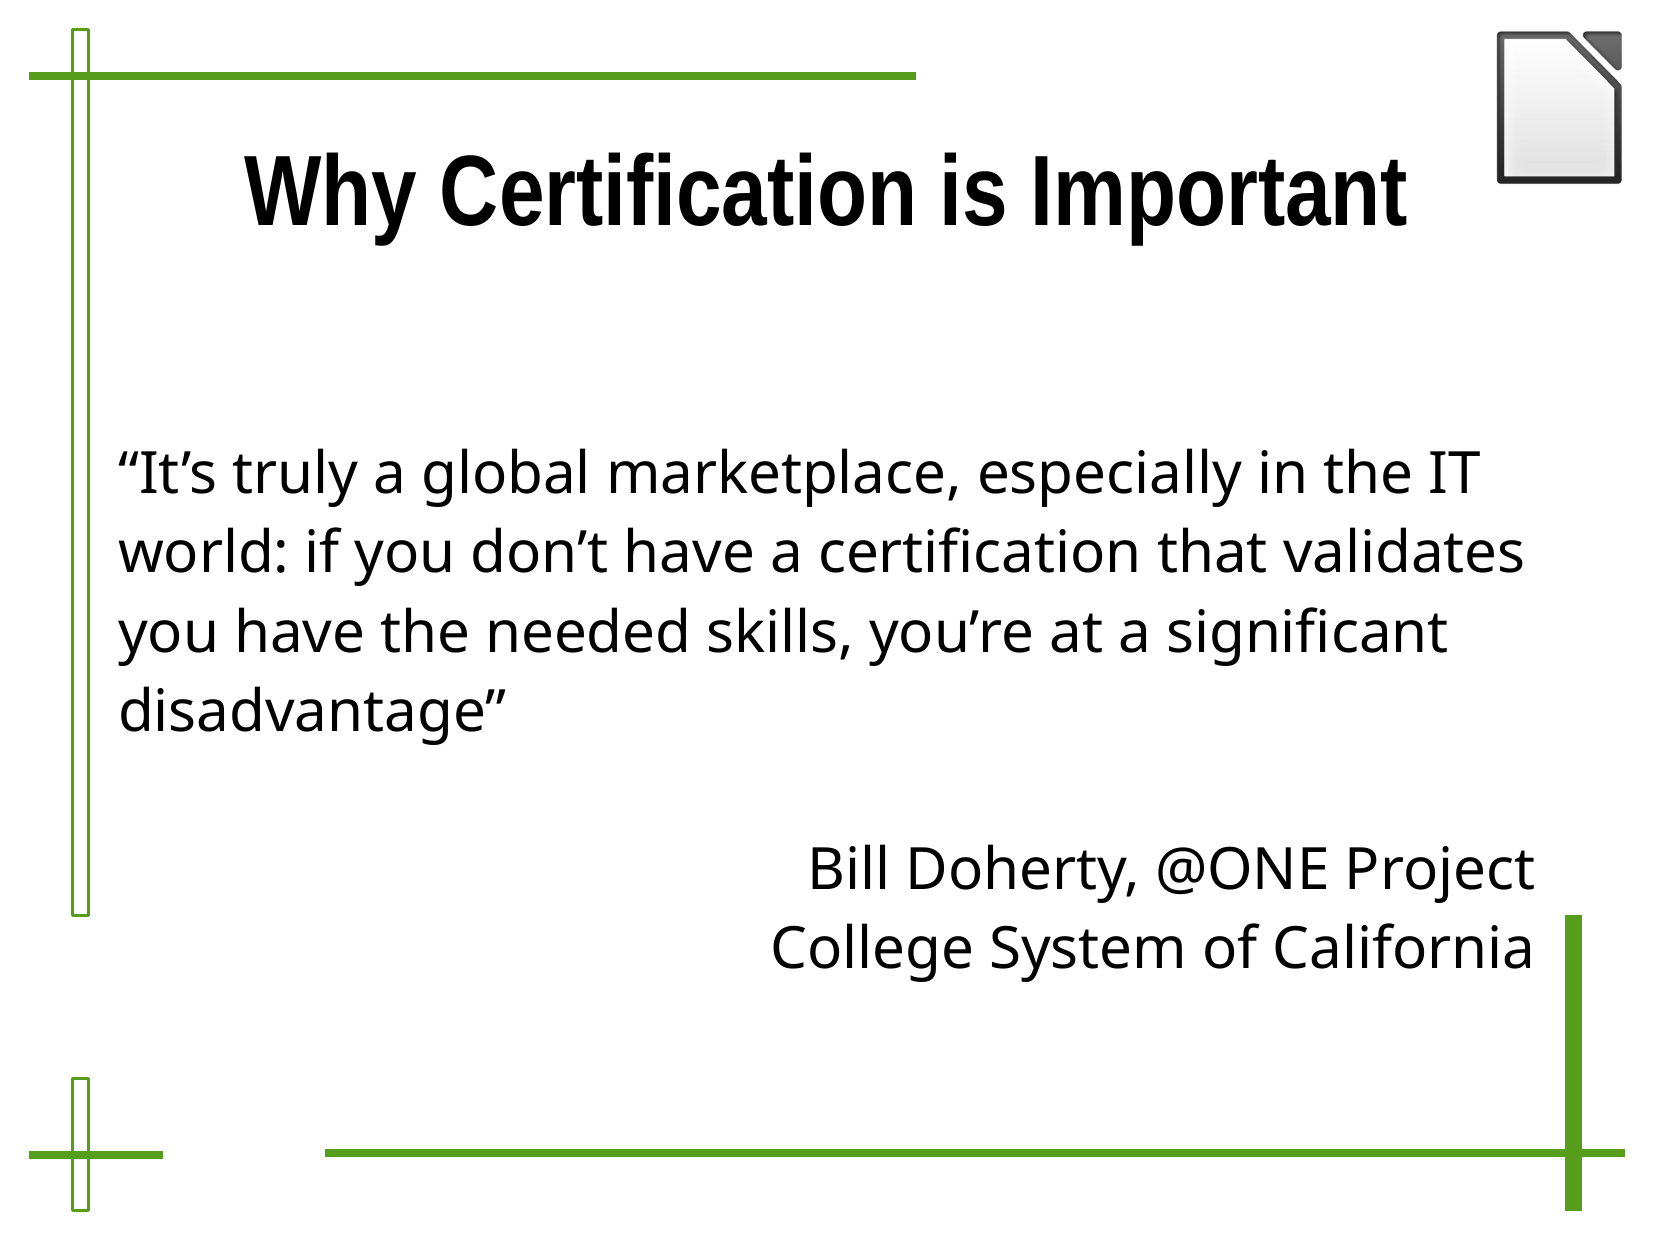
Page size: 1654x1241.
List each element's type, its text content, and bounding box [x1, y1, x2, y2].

subtitle “It’s truly a global marketplace, especially in the IT world: if you don’t have a certification that validates you have the needed skills, you’re at a significant disadvantage” Bill Doherty, @ONE Project College System of California [118, 295, 1536, 1123]
title Why Certification is Important [118, 118, 1536, 260]
picture [1494, 29, 1624, 186]
